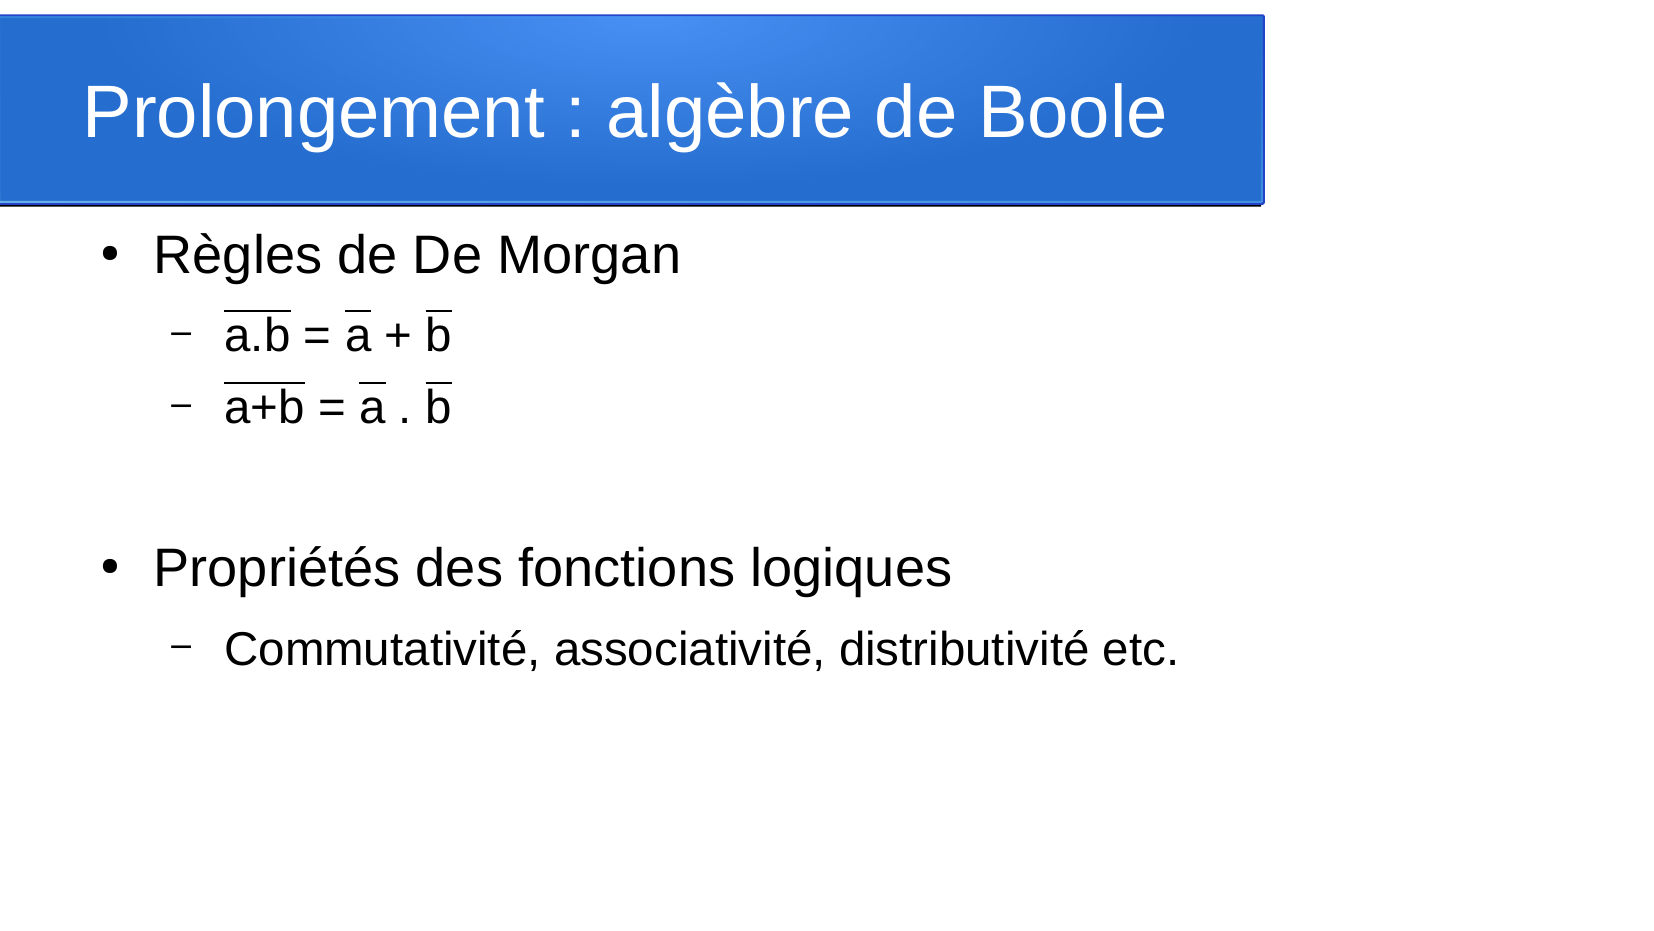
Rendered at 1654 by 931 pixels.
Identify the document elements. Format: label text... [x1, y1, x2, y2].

title Prolongement : algèbre de Boole [82, 35, 1235, 189]
list Règles de De Morgan a.b = a + b a+b = a . b Propriétés des fonctions logiques Commutativité, associativité, distributivité etc. [82, 224, 1571, 764]
